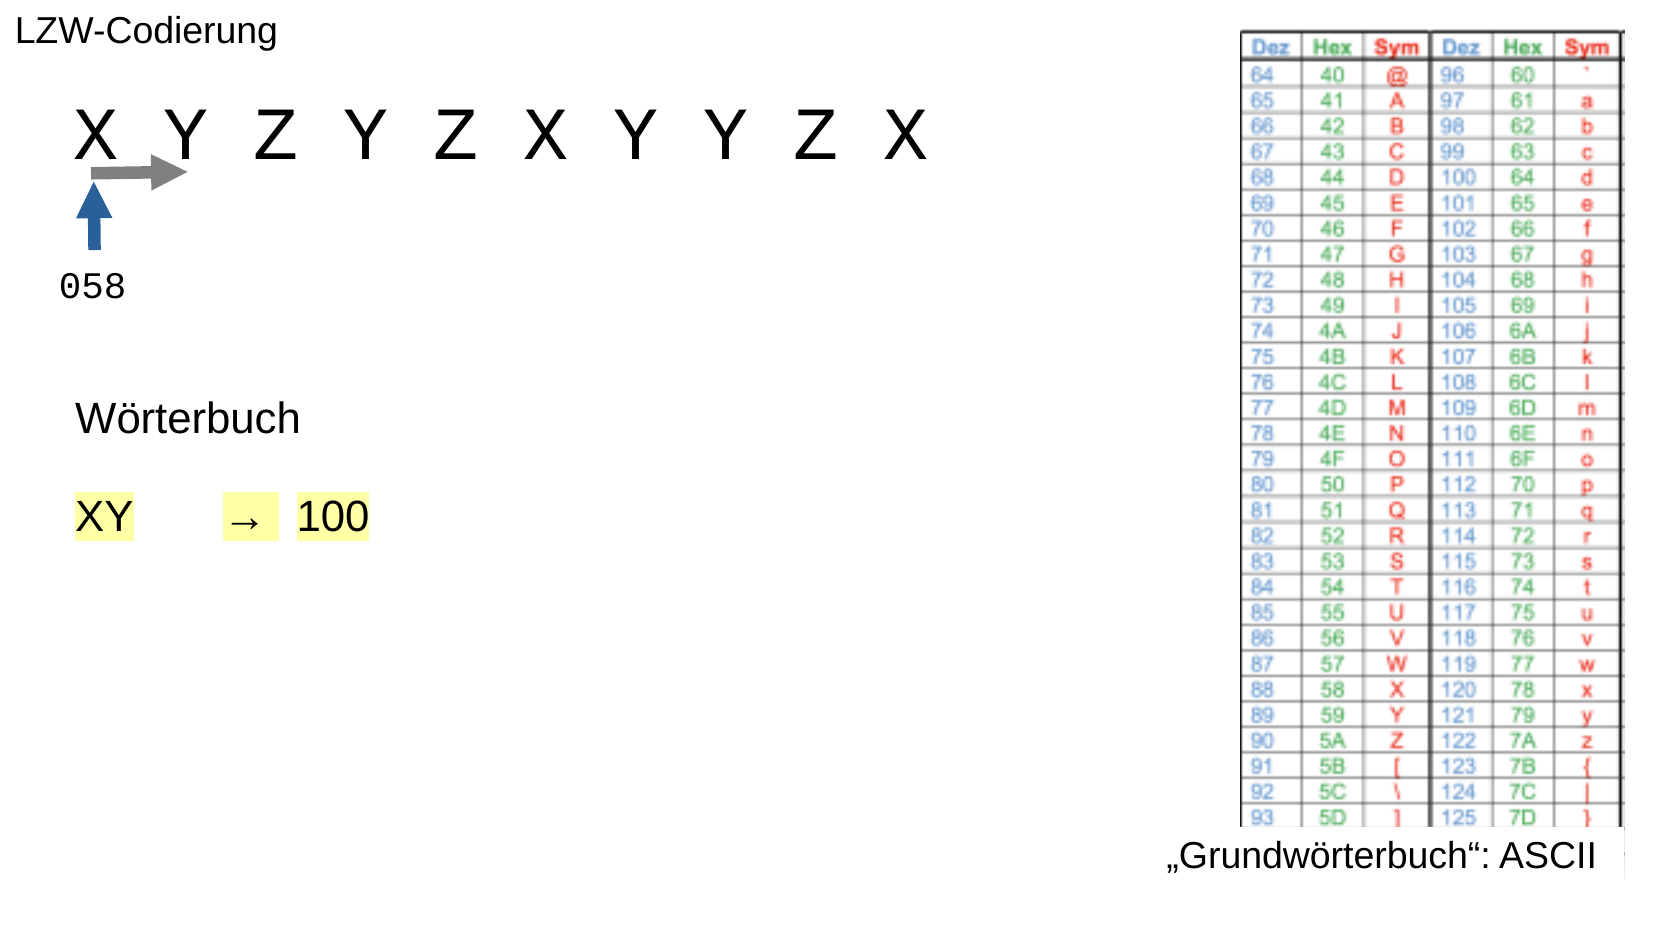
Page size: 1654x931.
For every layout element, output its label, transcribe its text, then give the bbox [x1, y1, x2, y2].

text_box „Grundwörterbuch“: ASCII [1151, 826, 1625, 886]
picture [1240, 29, 1625, 826]
text_box Wörterbuch XY → 100 [60, 387, 465, 597]
text_box X Y Z Y Z X Y Y Z X [59, 89, 975, 190]
text_box LZW-Codierung [0, 2, 1241, 60]
text_box 058 [44, 259, 148, 352]
